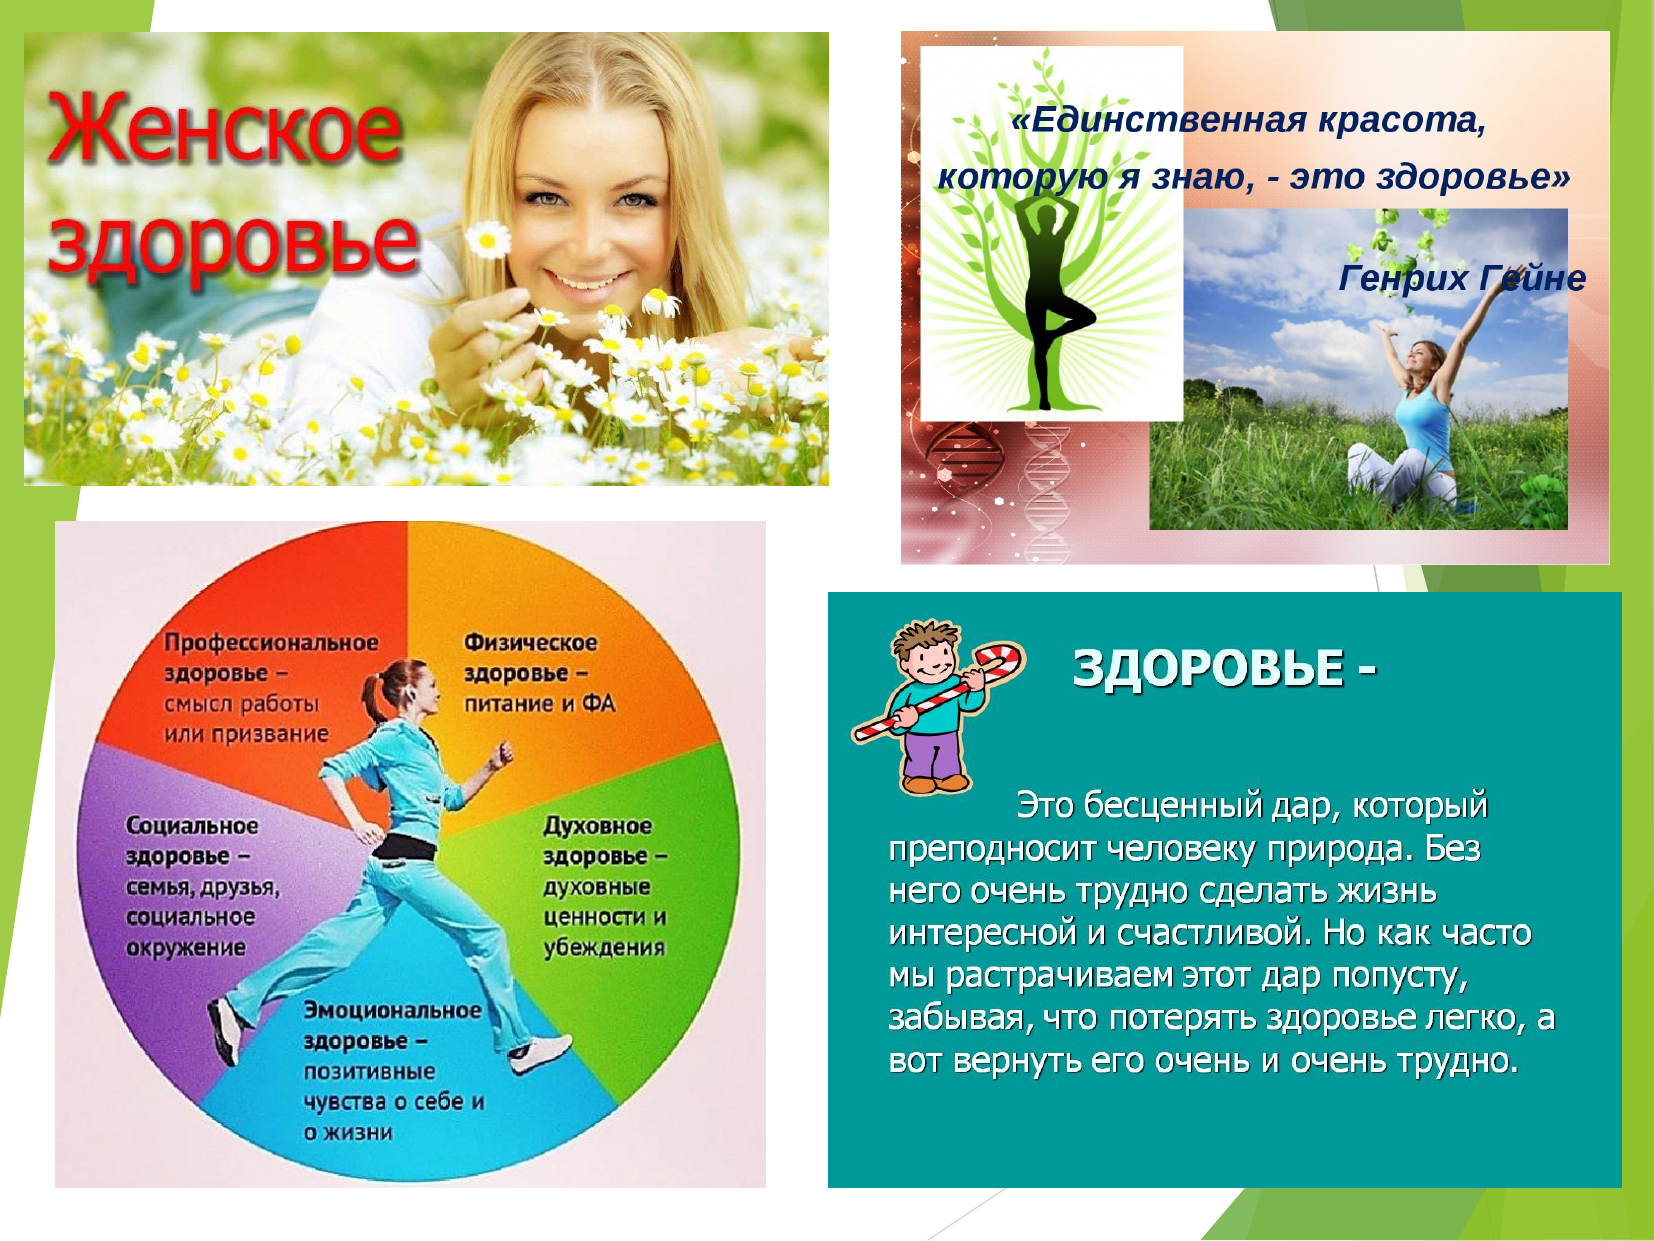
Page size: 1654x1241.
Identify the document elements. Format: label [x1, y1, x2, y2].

picture [828, 592, 1622, 1188]
picture [55, 521, 766, 1188]
picture [24, 33, 829, 486]
picture [901, 31, 1610, 565]
